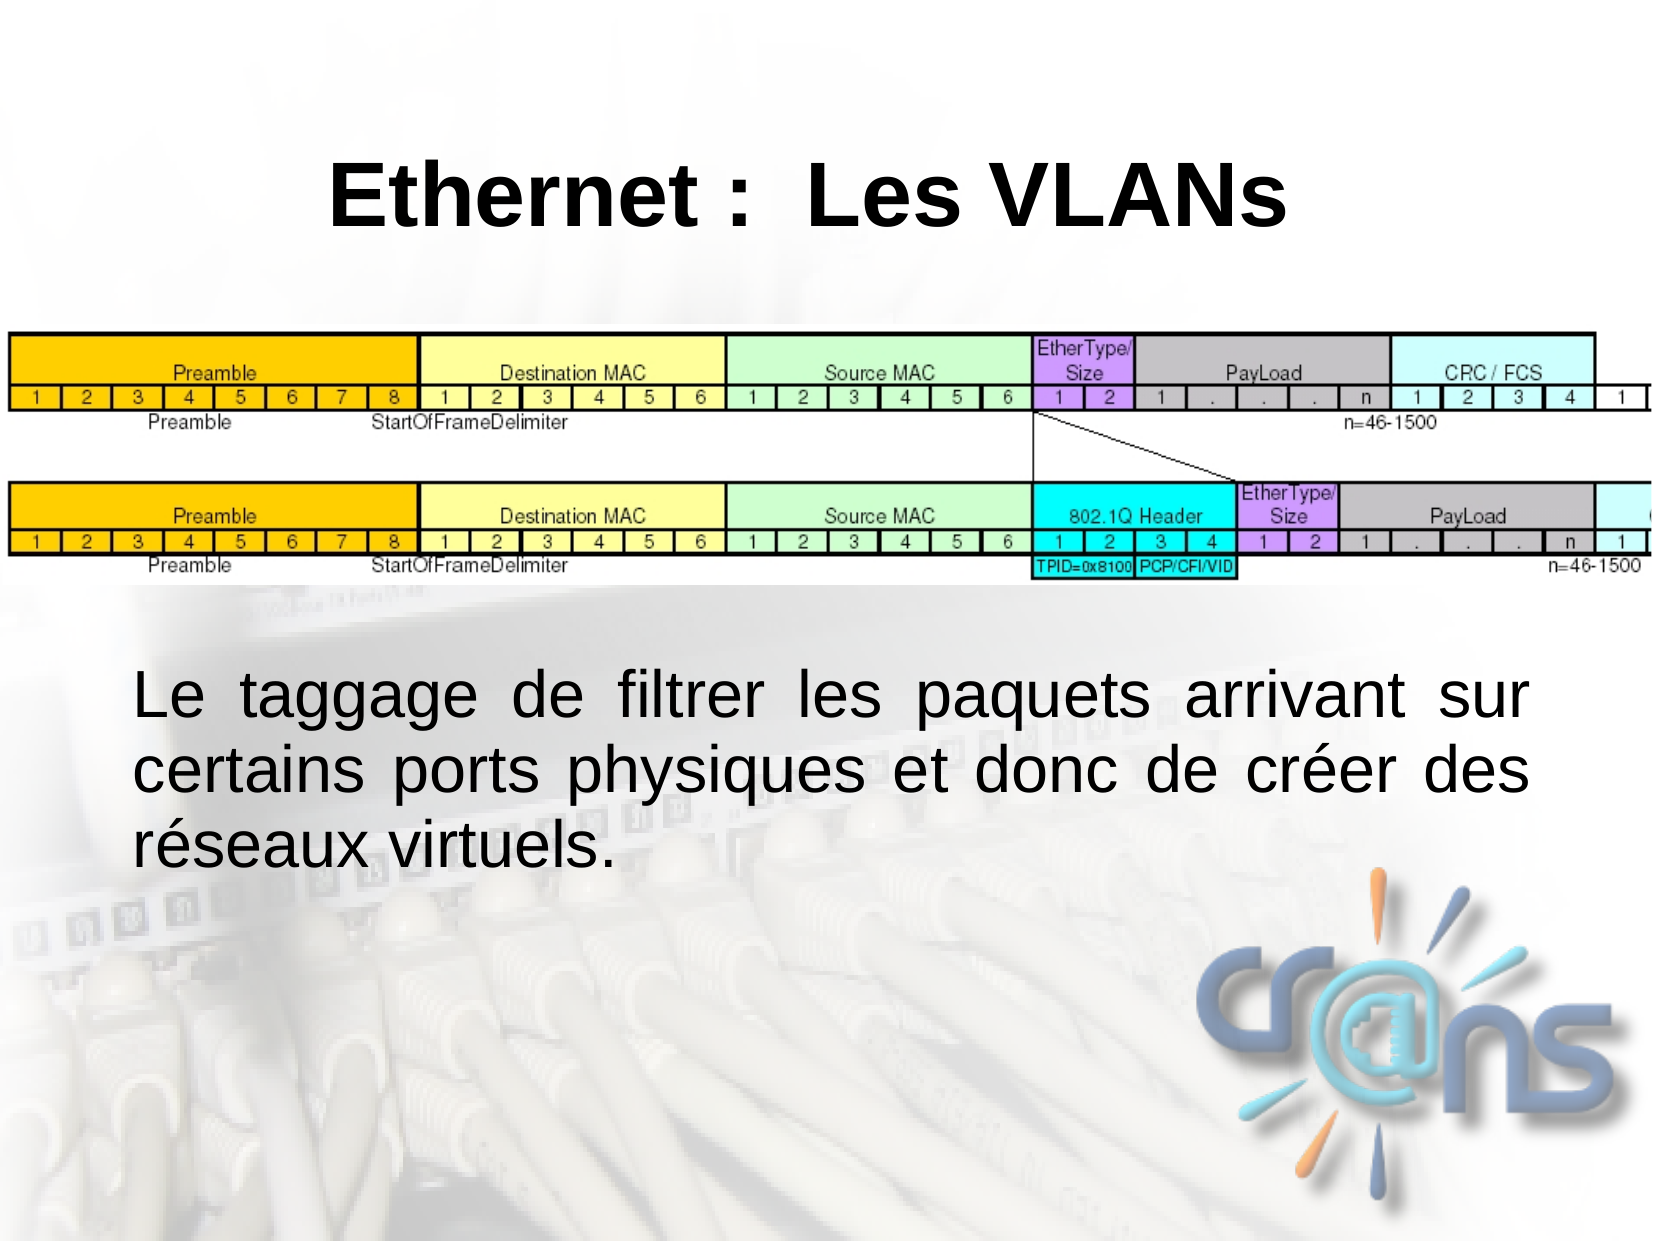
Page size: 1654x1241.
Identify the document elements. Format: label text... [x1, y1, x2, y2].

text_box Le taggage de filtrer les paquets arrivant sur certains ports physiques et donc de créer des réseaux virtuels. [118, 649, 1548, 889]
title Ethernet : Les VLANs [82, 90, 1536, 298]
picture [0, 0, 1654, 1241]
